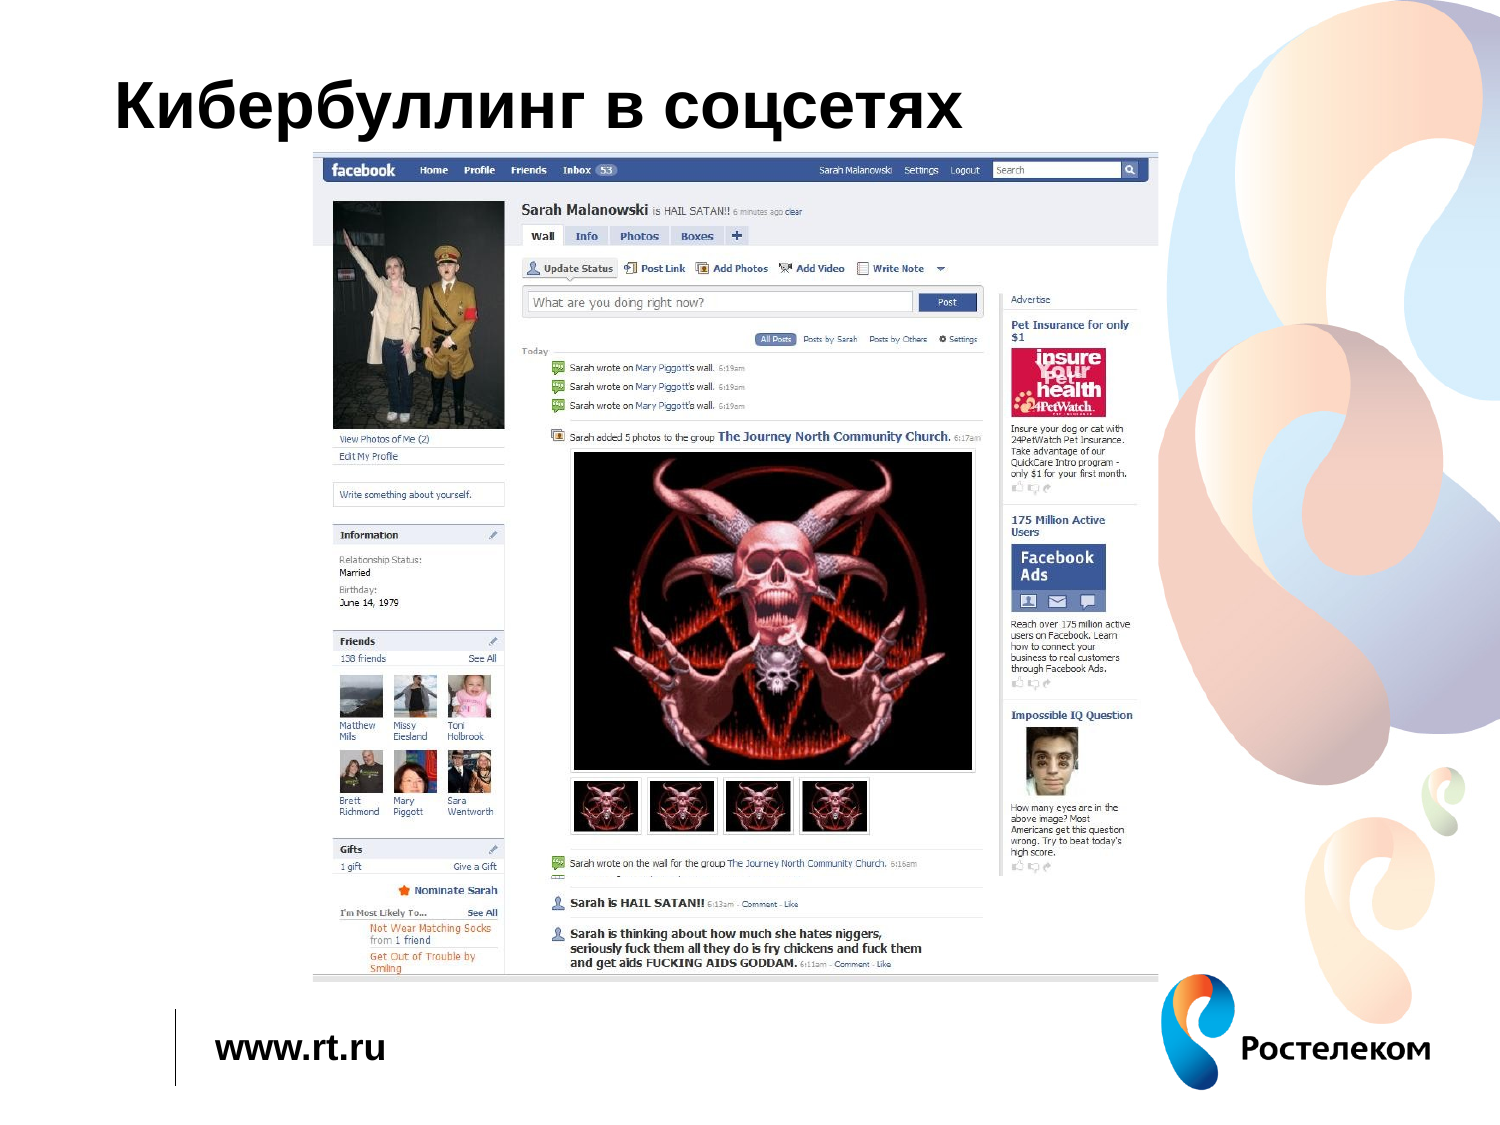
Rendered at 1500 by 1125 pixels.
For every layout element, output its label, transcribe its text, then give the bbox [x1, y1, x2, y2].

title Кибербуллинг в соцсетях [100, 54, 1425, 194]
picture [312, 0, 1500, 1125]
